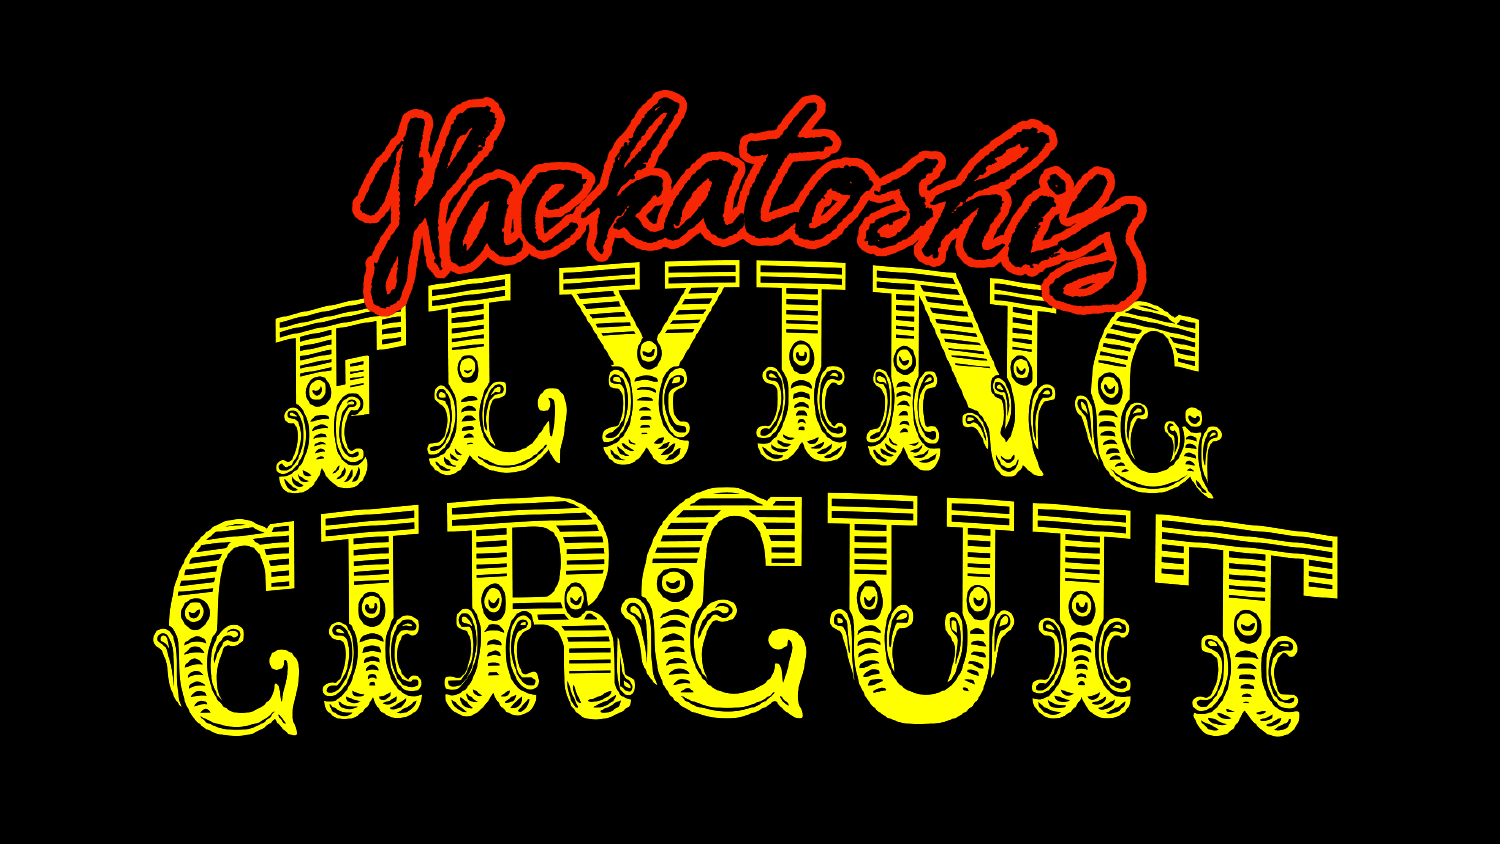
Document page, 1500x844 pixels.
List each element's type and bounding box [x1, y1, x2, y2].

picture [146, 86, 1354, 757]
